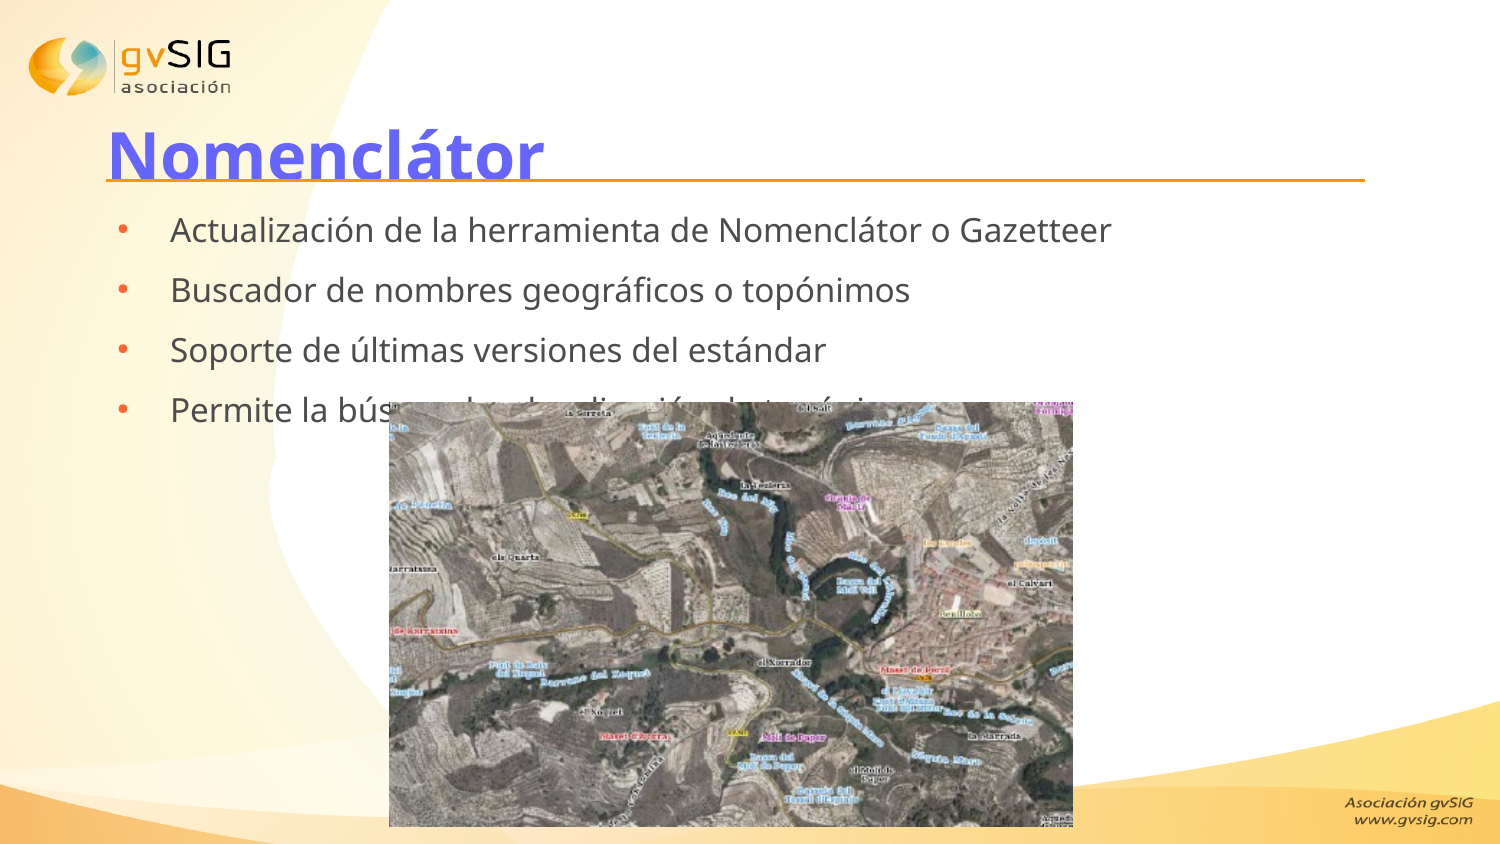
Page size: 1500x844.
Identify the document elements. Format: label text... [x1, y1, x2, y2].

picture [0, 0, 1500, 844]
list Actualización de la herramienta de Nomenclátor o Gazetteer Buscador de nombres geográficos o topónimos Soporte de últimas versiones del estándar Permite la búsqueda y localización de topónimos [99, 129, 1359, 770]
title Nomenclátor [106, 115, 1457, 193]
